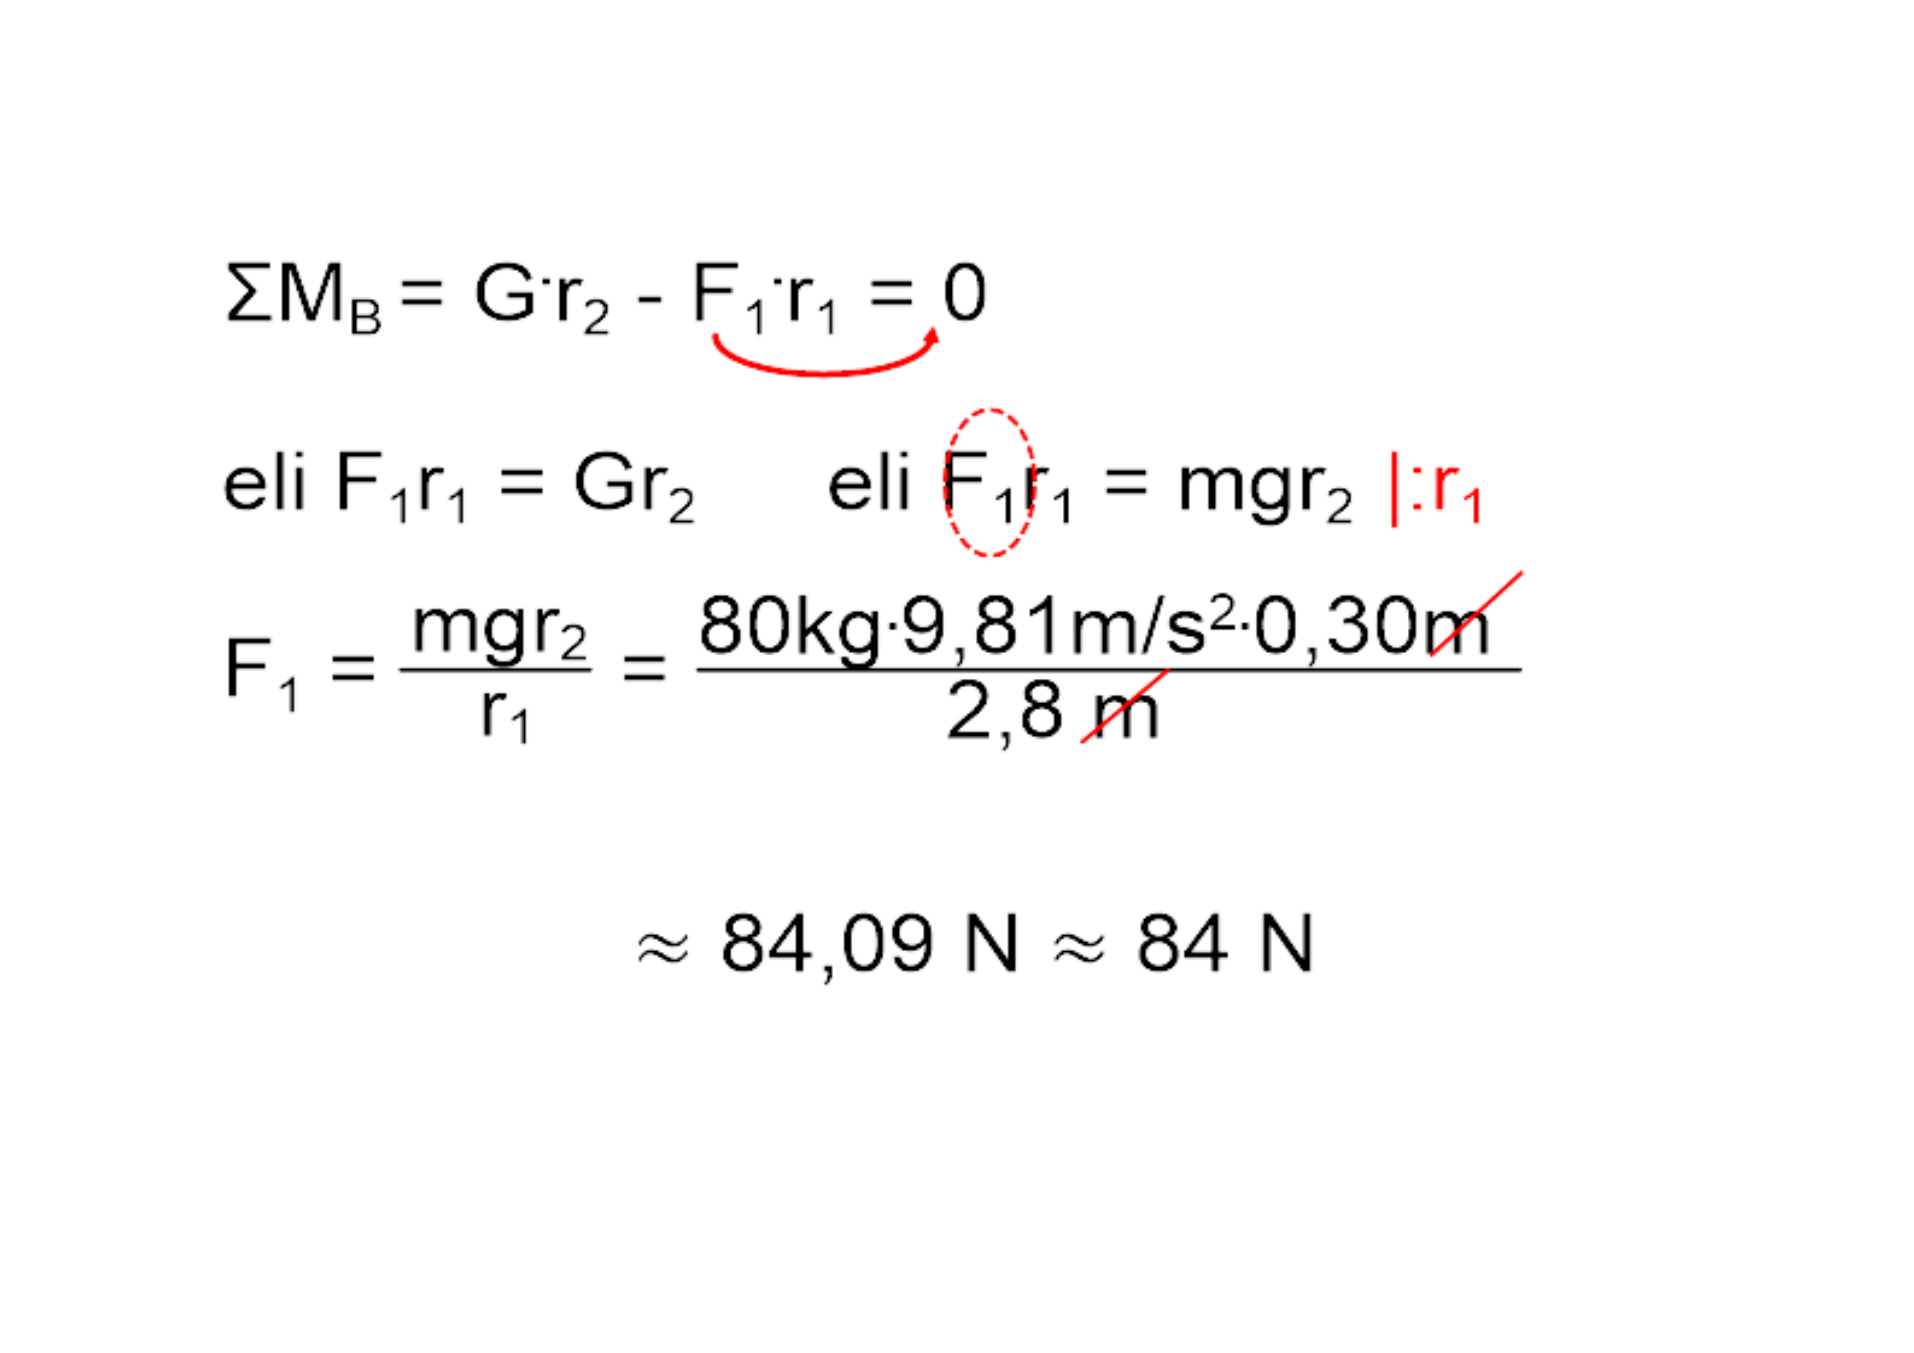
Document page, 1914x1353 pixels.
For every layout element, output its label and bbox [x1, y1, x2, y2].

picture [150, 141, 1682, 1058]
